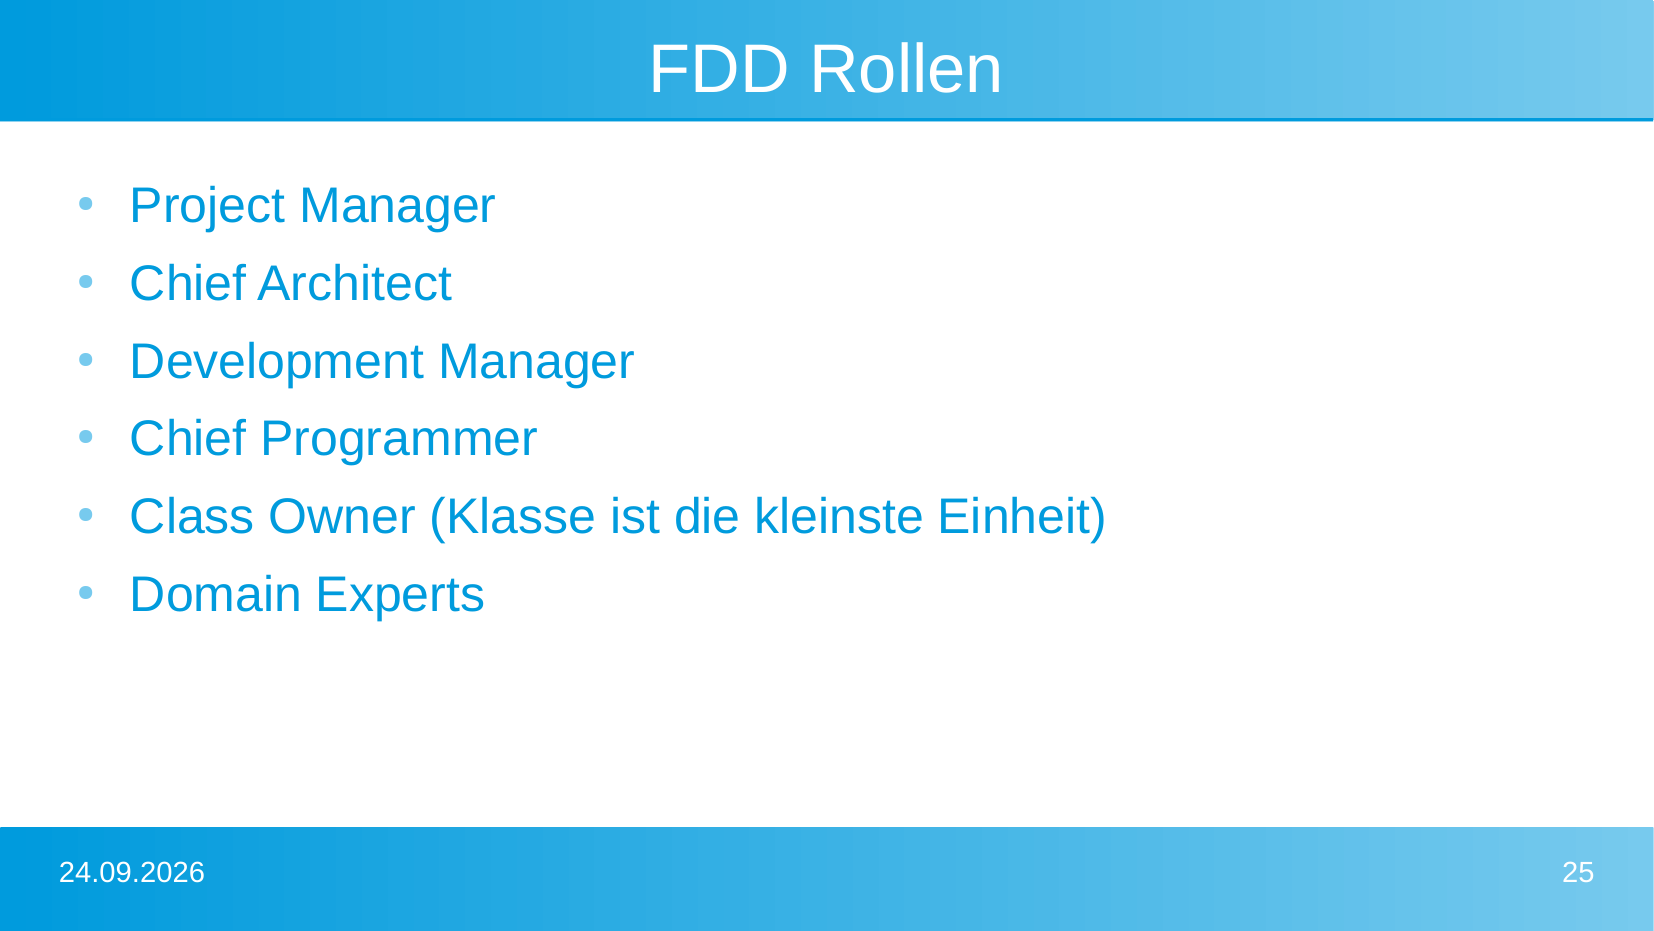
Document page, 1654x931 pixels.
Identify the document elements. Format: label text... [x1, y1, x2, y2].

list Project Manager Chief Architect Development Manager Chief Programmer Class Owner (Klasse ist die kleinste Einheit) Domain Experts [59, 177, 1595, 768]
title FDD Rollen [59, 29, 1595, 108]
